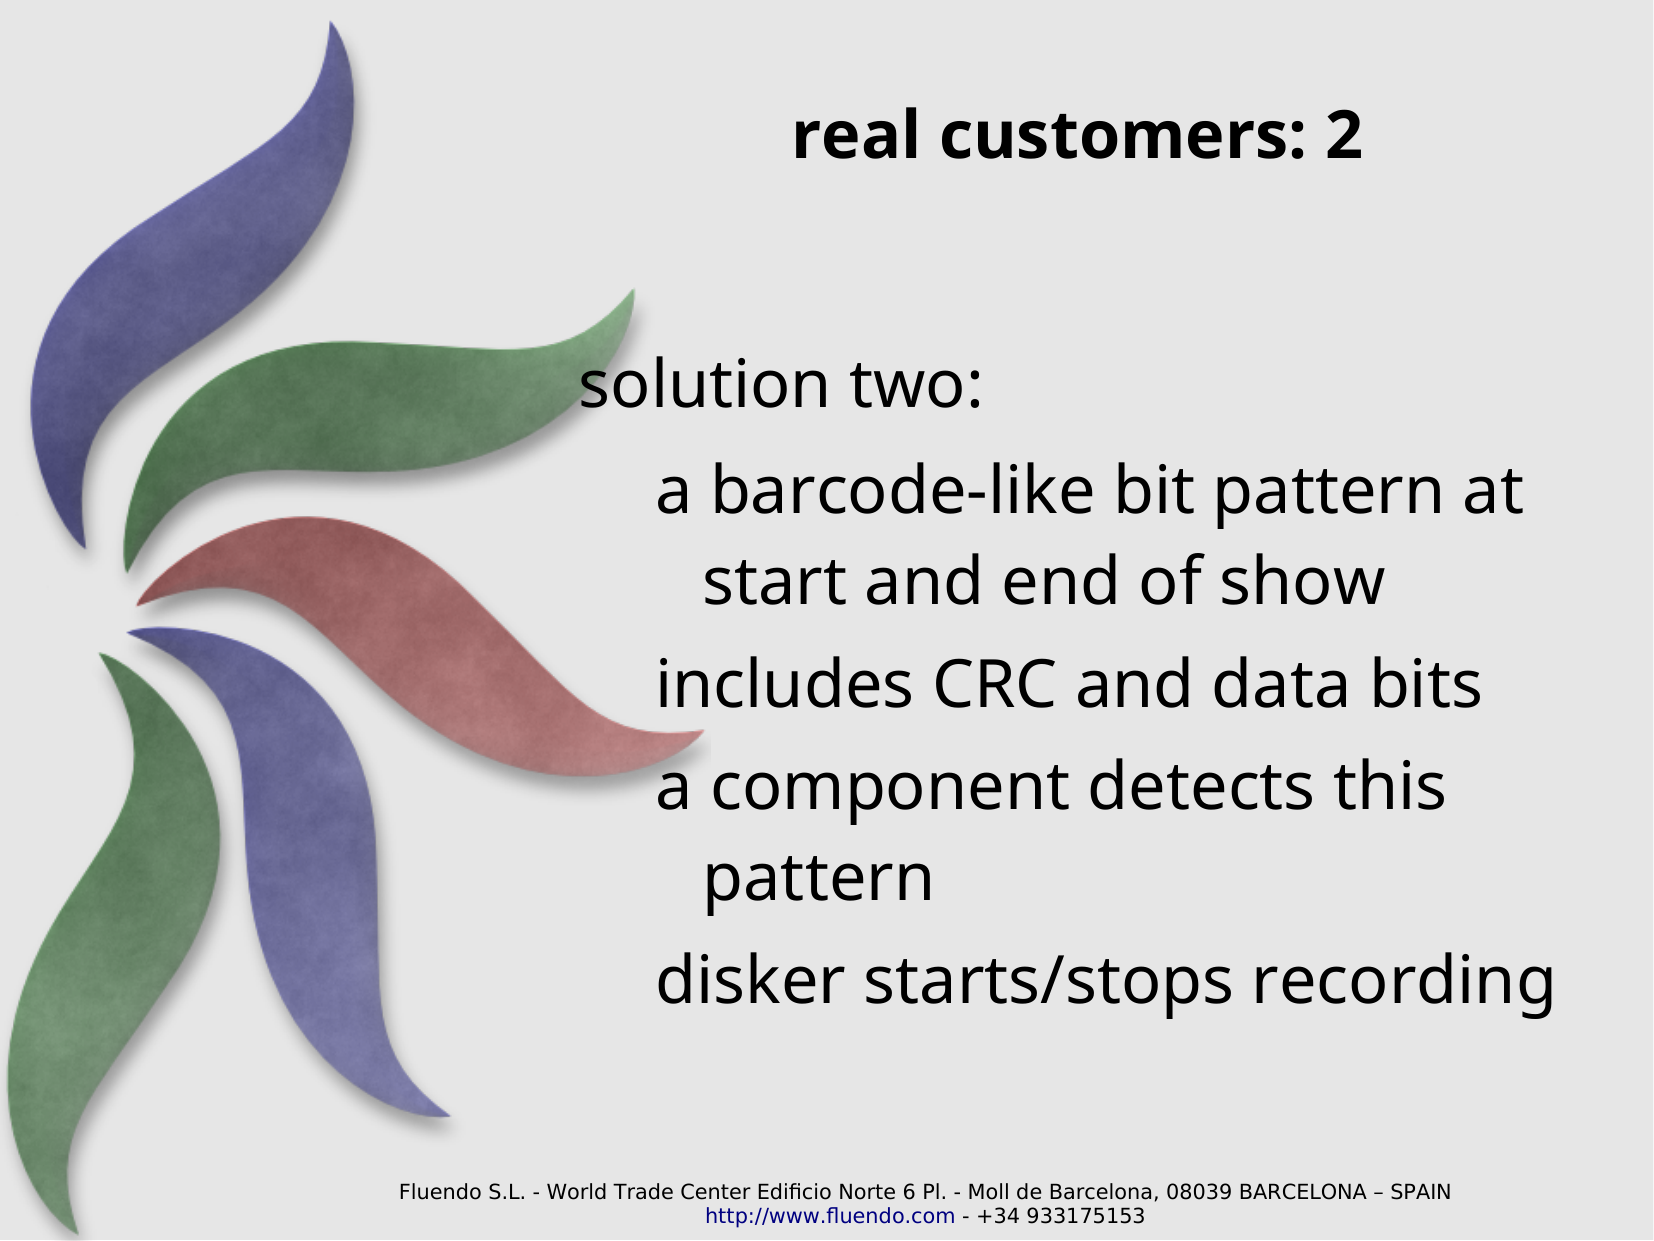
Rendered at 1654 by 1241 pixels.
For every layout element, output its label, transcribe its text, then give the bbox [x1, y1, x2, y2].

list solution two: a barcode-like bit pattern at start and end of show includes CRC and data bits a component detects this pattern disker starts/stops recording [560, 236, 1595, 1123]
title real customers: 2 [560, 58, 1595, 207]
picture [0, 0, 711, 1241]
